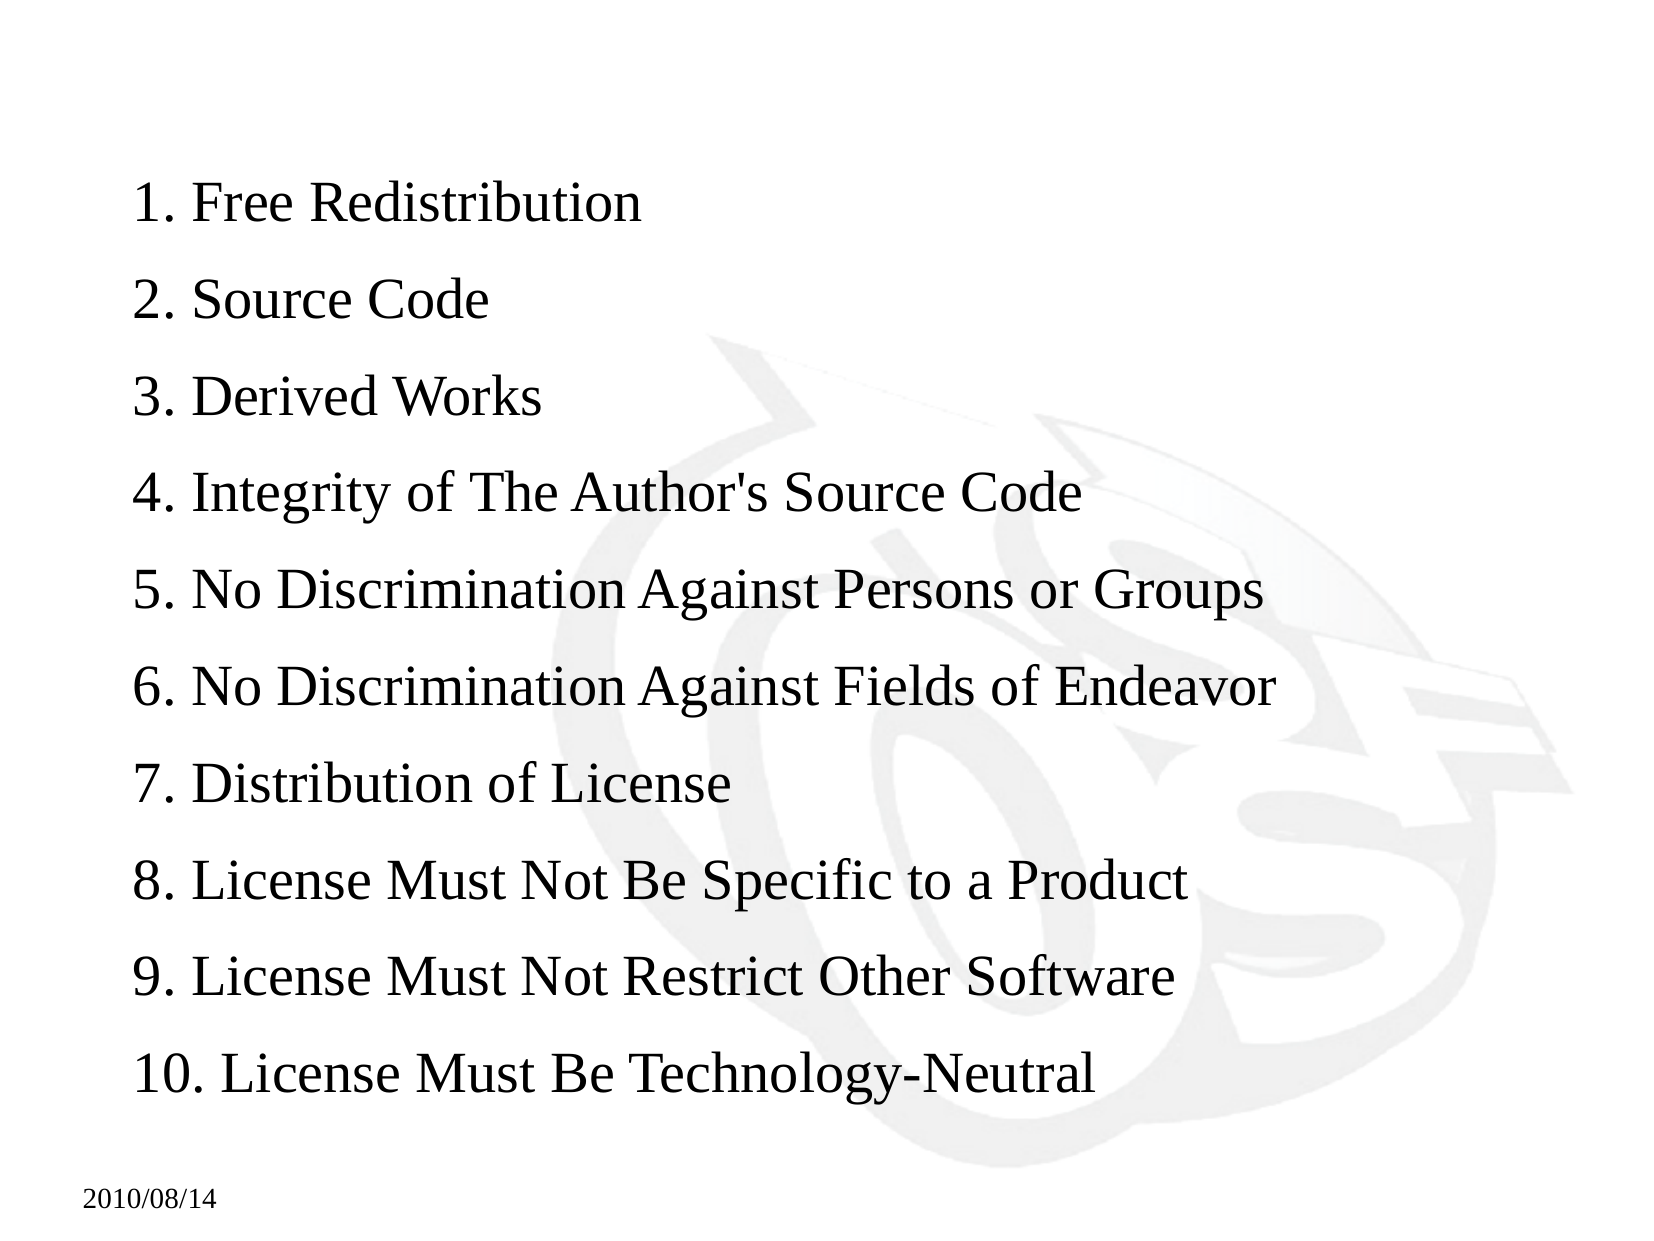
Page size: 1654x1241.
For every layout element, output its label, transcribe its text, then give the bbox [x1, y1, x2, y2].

picture [562, 1081, 580, 1090]
picture [822, 1081, 837, 1090]
text_box 1. Free Redistribution 2. Source Code 3. Derived Works 4. Integrity of The Author's Source Code 5. No Discrimination Against Persons or Groups 6. No Discrimination Against Fields of Endeavor 7. Distribution of License 8. License Must Not Be Specific to a Product 9. License Must Not Restrict Other Software 10. License Must Be Technology-Neutral [118, 129, 1595, 1081]
picture [998, 1081, 1009, 1089]
picture [851, 1092, 868, 1102]
picture [1062, 1081, 1072, 1089]
picture [776, 1081, 791, 1090]
picture [551, 1081, 1577, 1170]
